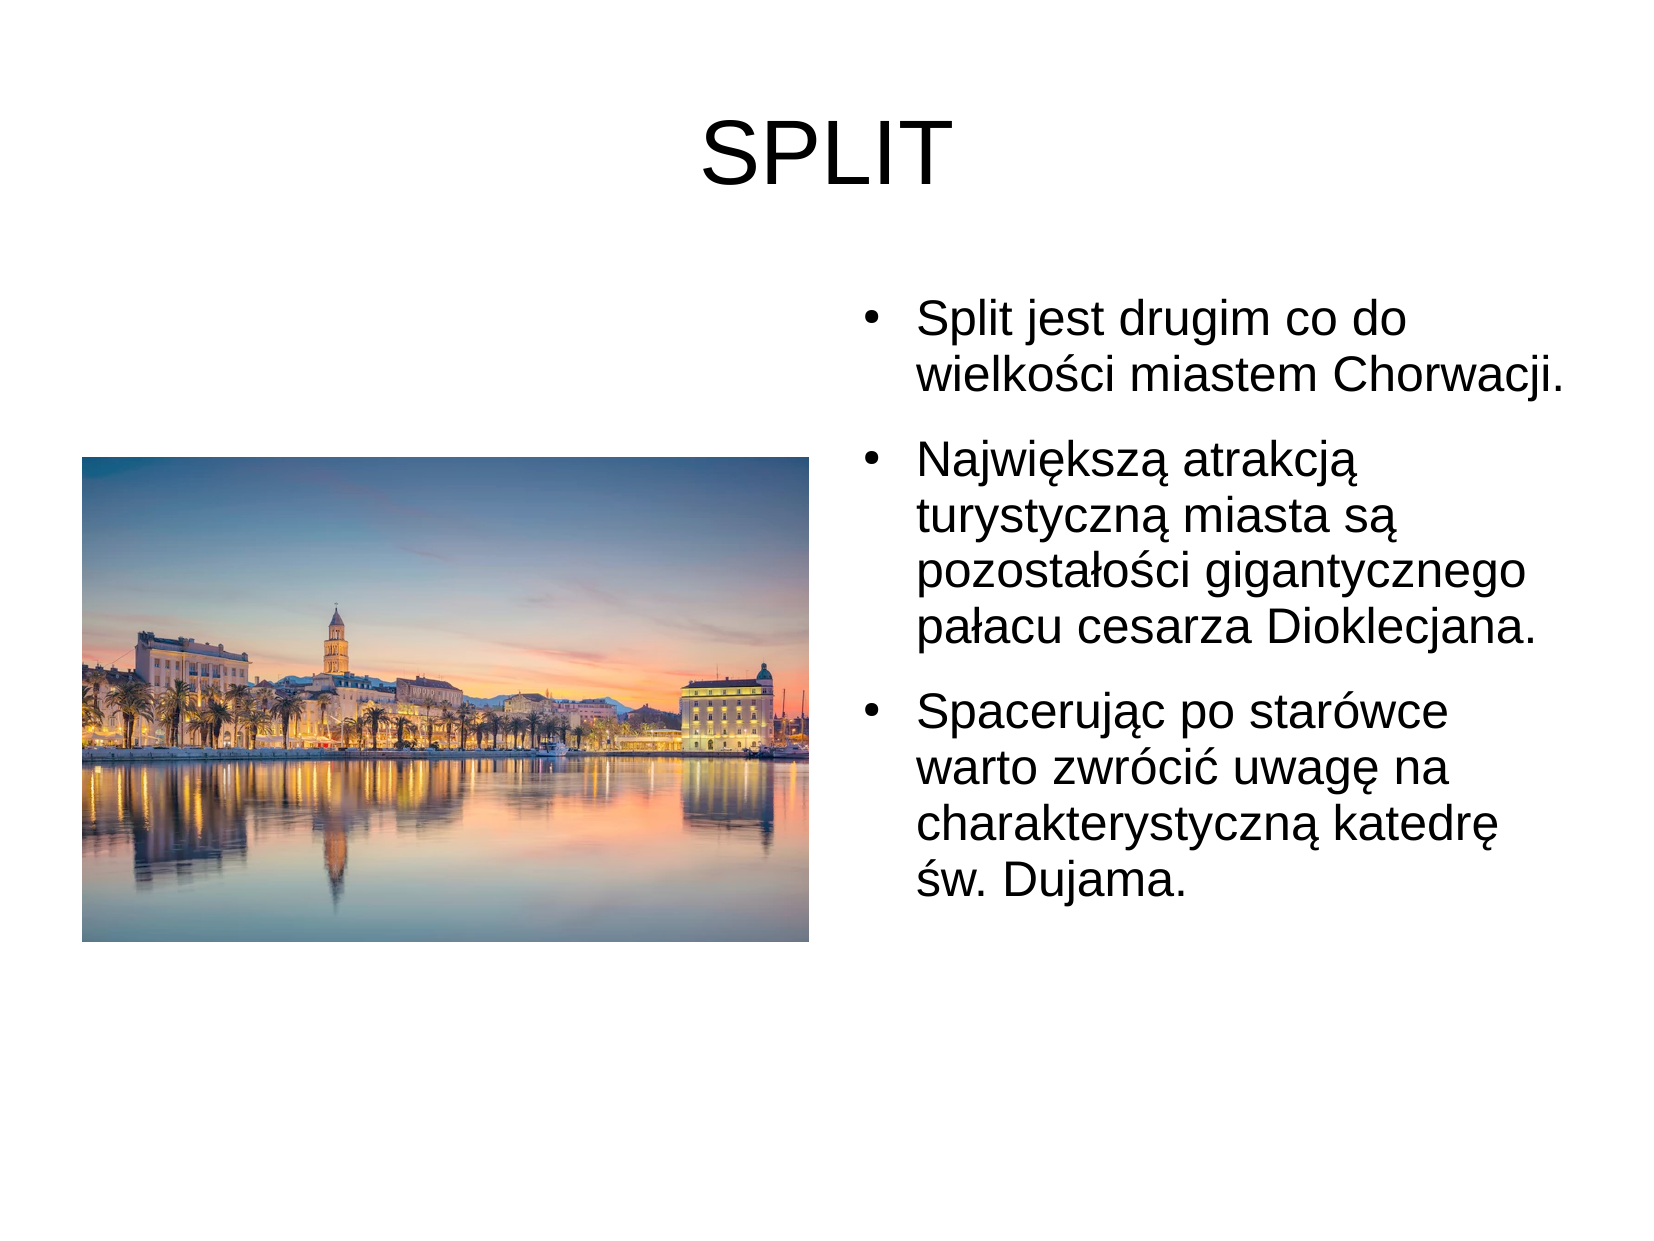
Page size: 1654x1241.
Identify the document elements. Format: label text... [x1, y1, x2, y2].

list Split jest drugim co do wielkości miastem Chorwacji. Największą atrakcją turystyczną miasta są pozostałości gigantycznego pałacu cesarza Dioklecjana. Spacerując po starówce warto zwrócić uwagę na charakterystyczną katedrę św. Dujama. [845, 290, 1572, 1109]
title SPLIT [82, 49, 1571, 257]
picture [82, 457, 809, 942]
